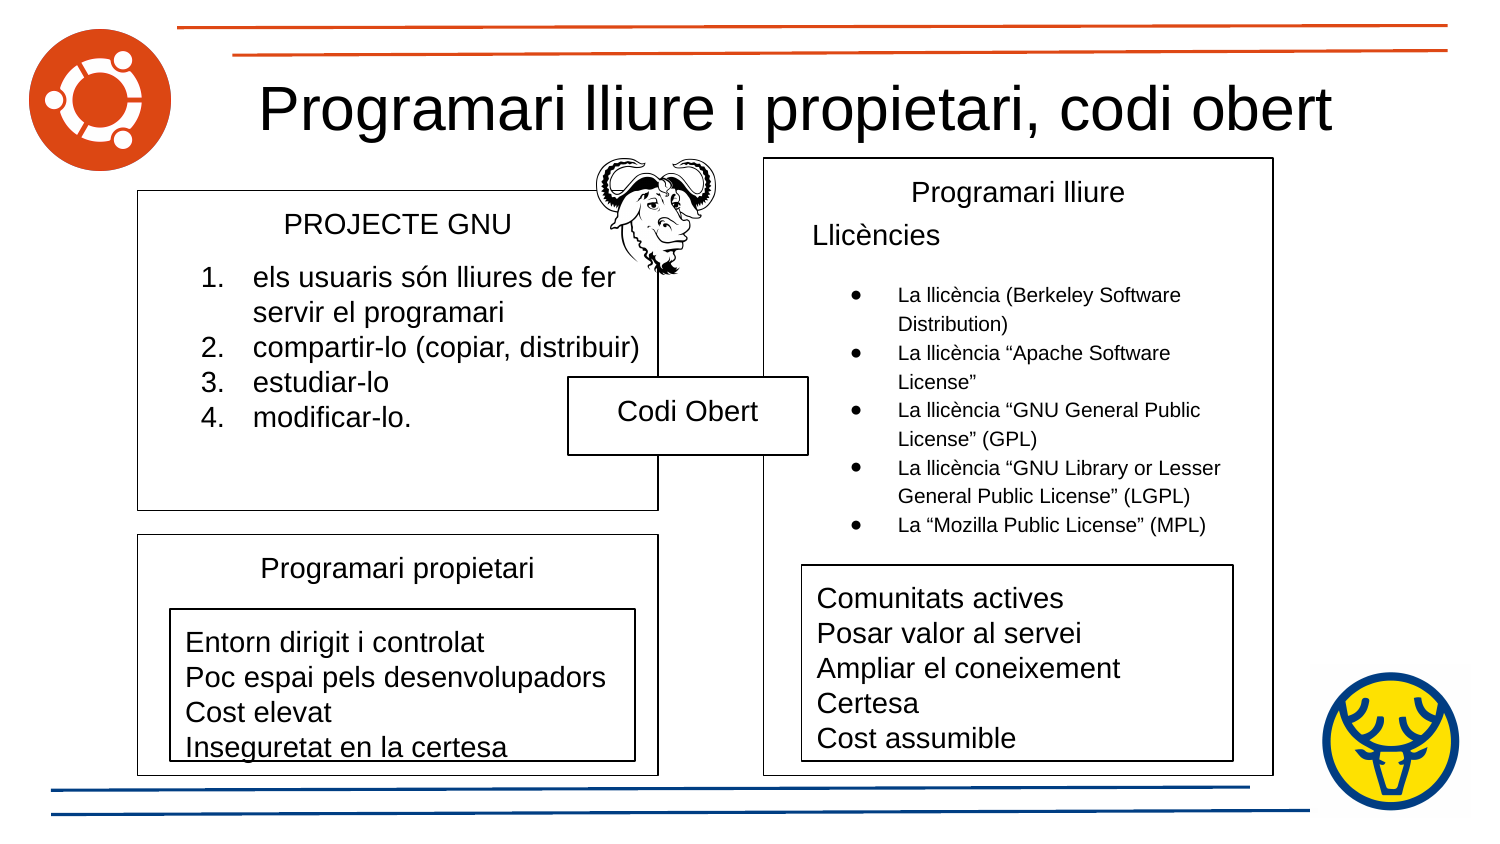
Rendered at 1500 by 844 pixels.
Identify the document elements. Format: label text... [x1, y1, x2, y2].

text_box els usuaris són lliures de fer servir el programari compartir-lo (copiar, distribuir) estudiar-lo modificar-lo. [162, 243, 673, 485]
text_box Codi Obert [567, 377, 797, 456]
text_box PROJECTE GNU [137, 190, 659, 511]
picture [29, 29, 171, 171]
text_box Comunitats actives Posar valor al servei Ampliar el coneixement Certesa Cost assumible [801, 564, 1233, 761]
picture [1310, 664, 1471, 818]
text_box Entorn dirigit i controlat Poc espai pels desenvolupadors Cost elevat Inseguretat en la certesa [170, 608, 636, 761]
text_box Programari propietari [137, 534, 659, 776]
picture [596, 158, 716, 276]
title Programari lliure i propietari, codi obert [241, 71, 1353, 159]
text_box Llicències [797, 201, 1250, 557]
text_box Programari lliure [763, 159, 1273, 776]
